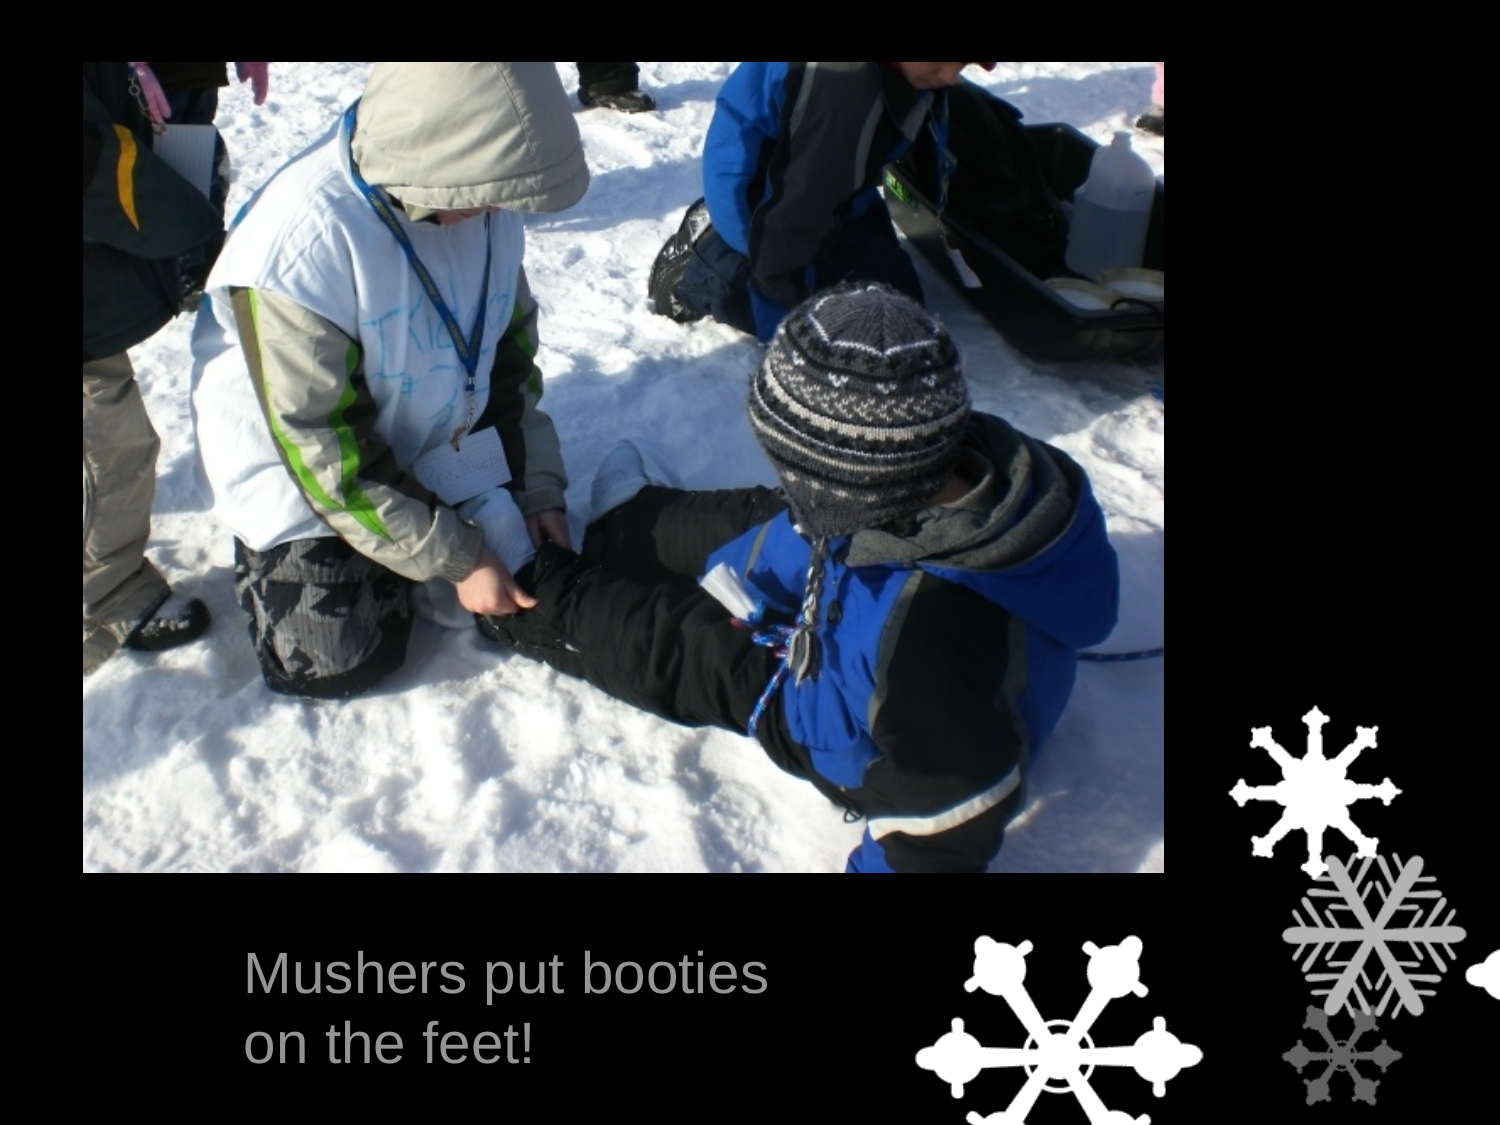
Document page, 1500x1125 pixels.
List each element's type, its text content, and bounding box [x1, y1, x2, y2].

picture [83, 62, 1164, 873]
text_box Mushers put booties on the feet! [228, 927, 888, 1085]
